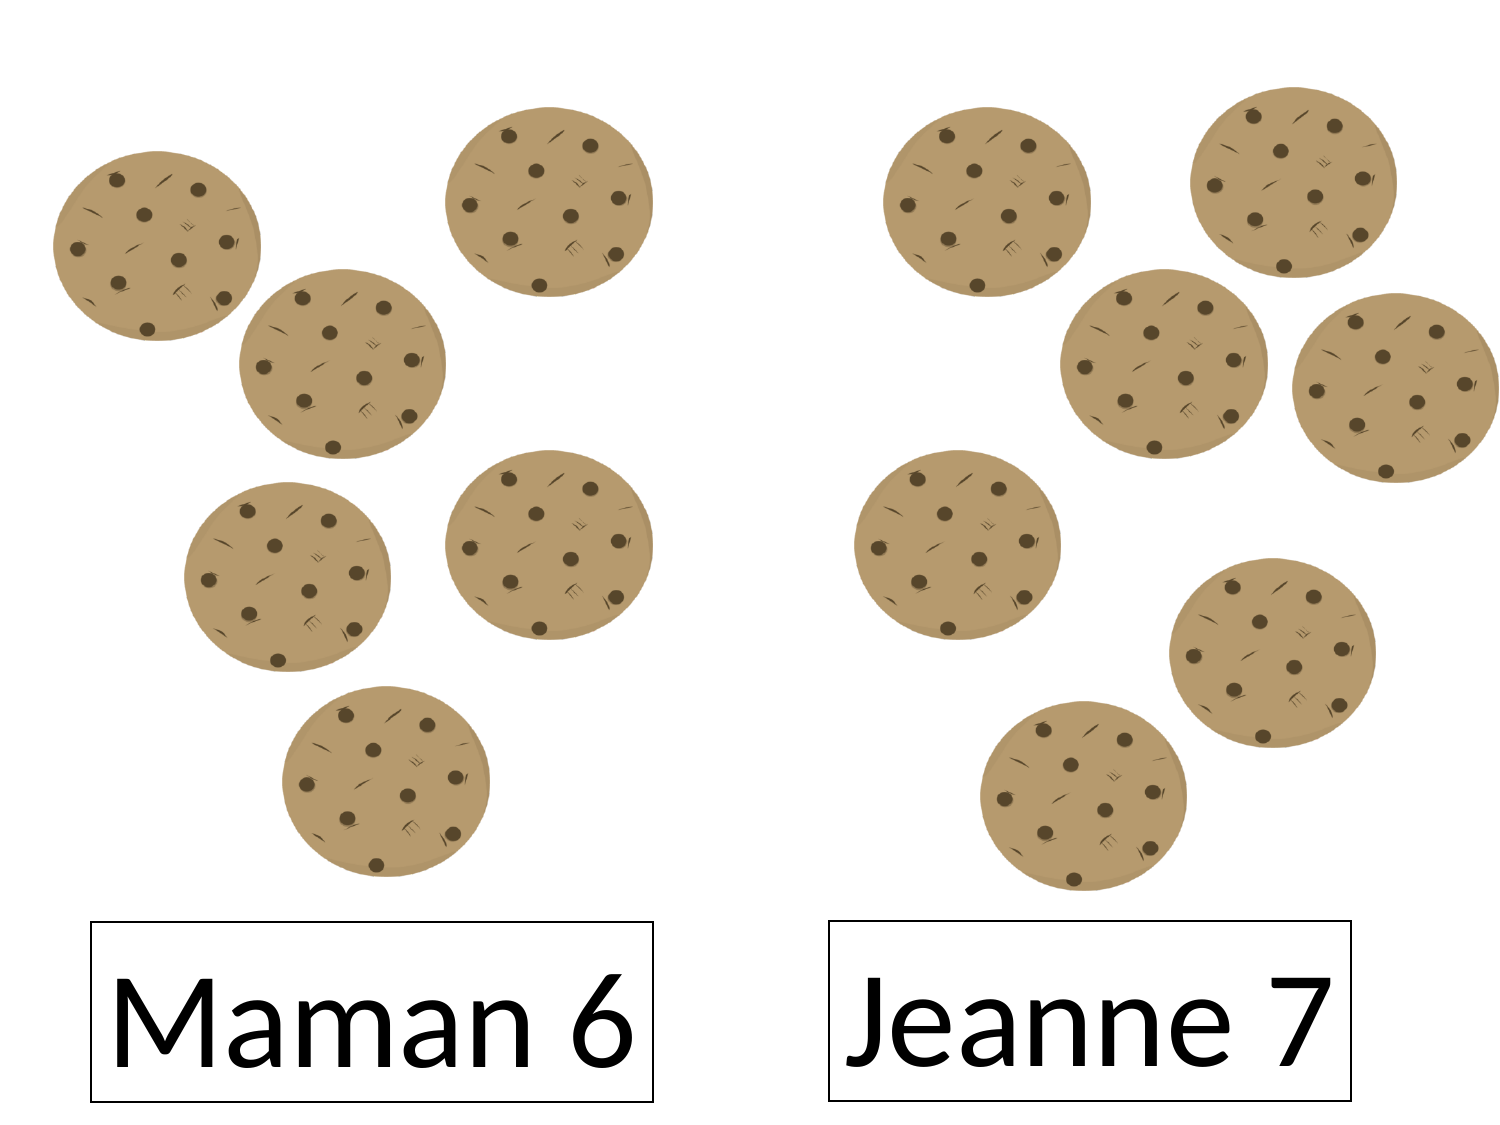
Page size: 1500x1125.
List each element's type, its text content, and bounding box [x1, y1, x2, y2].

picture [854, 87, 1397, 640]
text_box Jeanne 7 [829, 921, 1351, 1101]
picture [1292, 293, 1499, 483]
picture [980, 558, 1376, 891]
picture [184, 482, 391, 672]
picture [53, 107, 653, 640]
picture [282, 686, 490, 877]
text_box Maman 6 [91, 922, 653, 1102]
